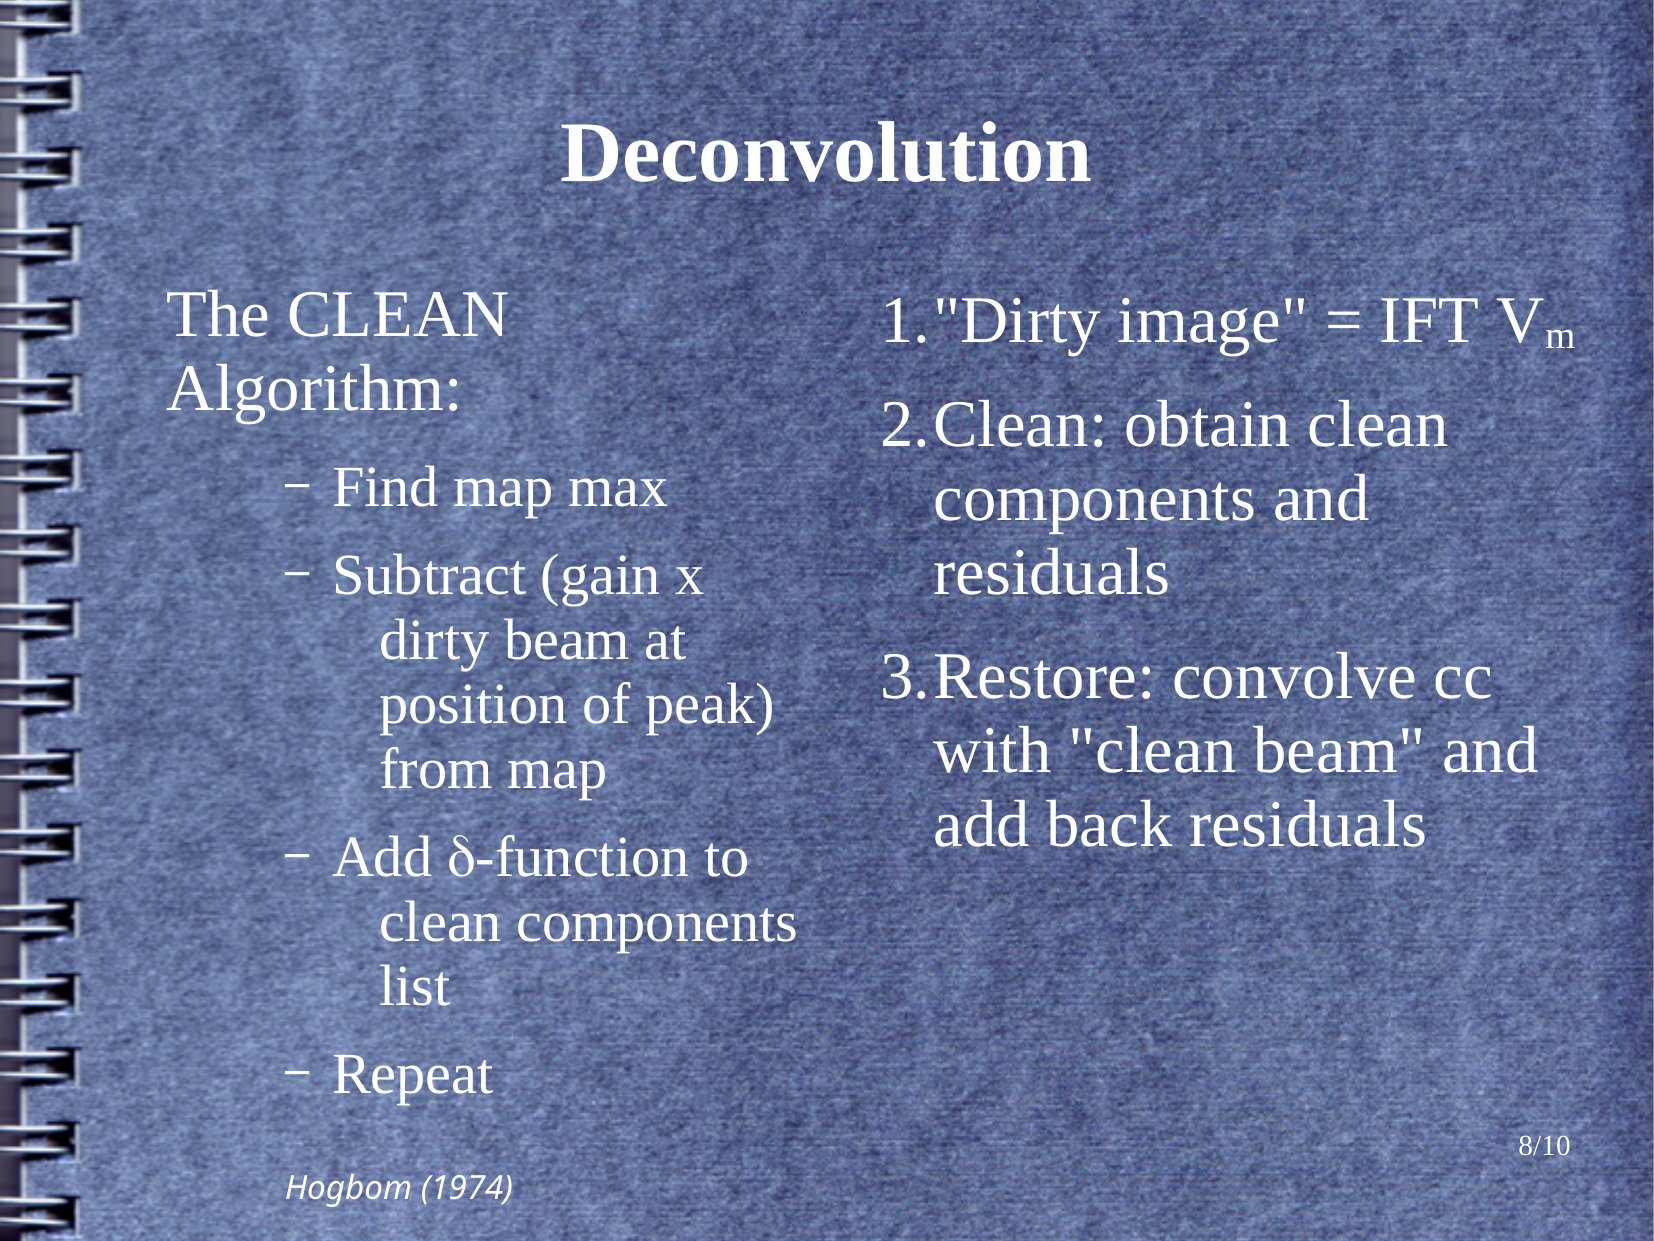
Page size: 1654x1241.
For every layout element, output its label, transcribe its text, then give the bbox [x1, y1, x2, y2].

picture [0, 0, 1654, 1241]
title Deconvolution [82, 49, 1571, 257]
list "Dirty image" = IFT Vm Clean: obtain clean components and residuals Restore: convolve cc with "clean beam" and add back residuals [862, 283, 1589, 1003]
list The CLEAN Algorithm: Find map max Subtract (gain x dirty beam at position of peak) from map Add d-function to clean components list Repeat [95, 276, 823, 1119]
text_box Hogbom (1974) [270, 1156, 721, 1216]
